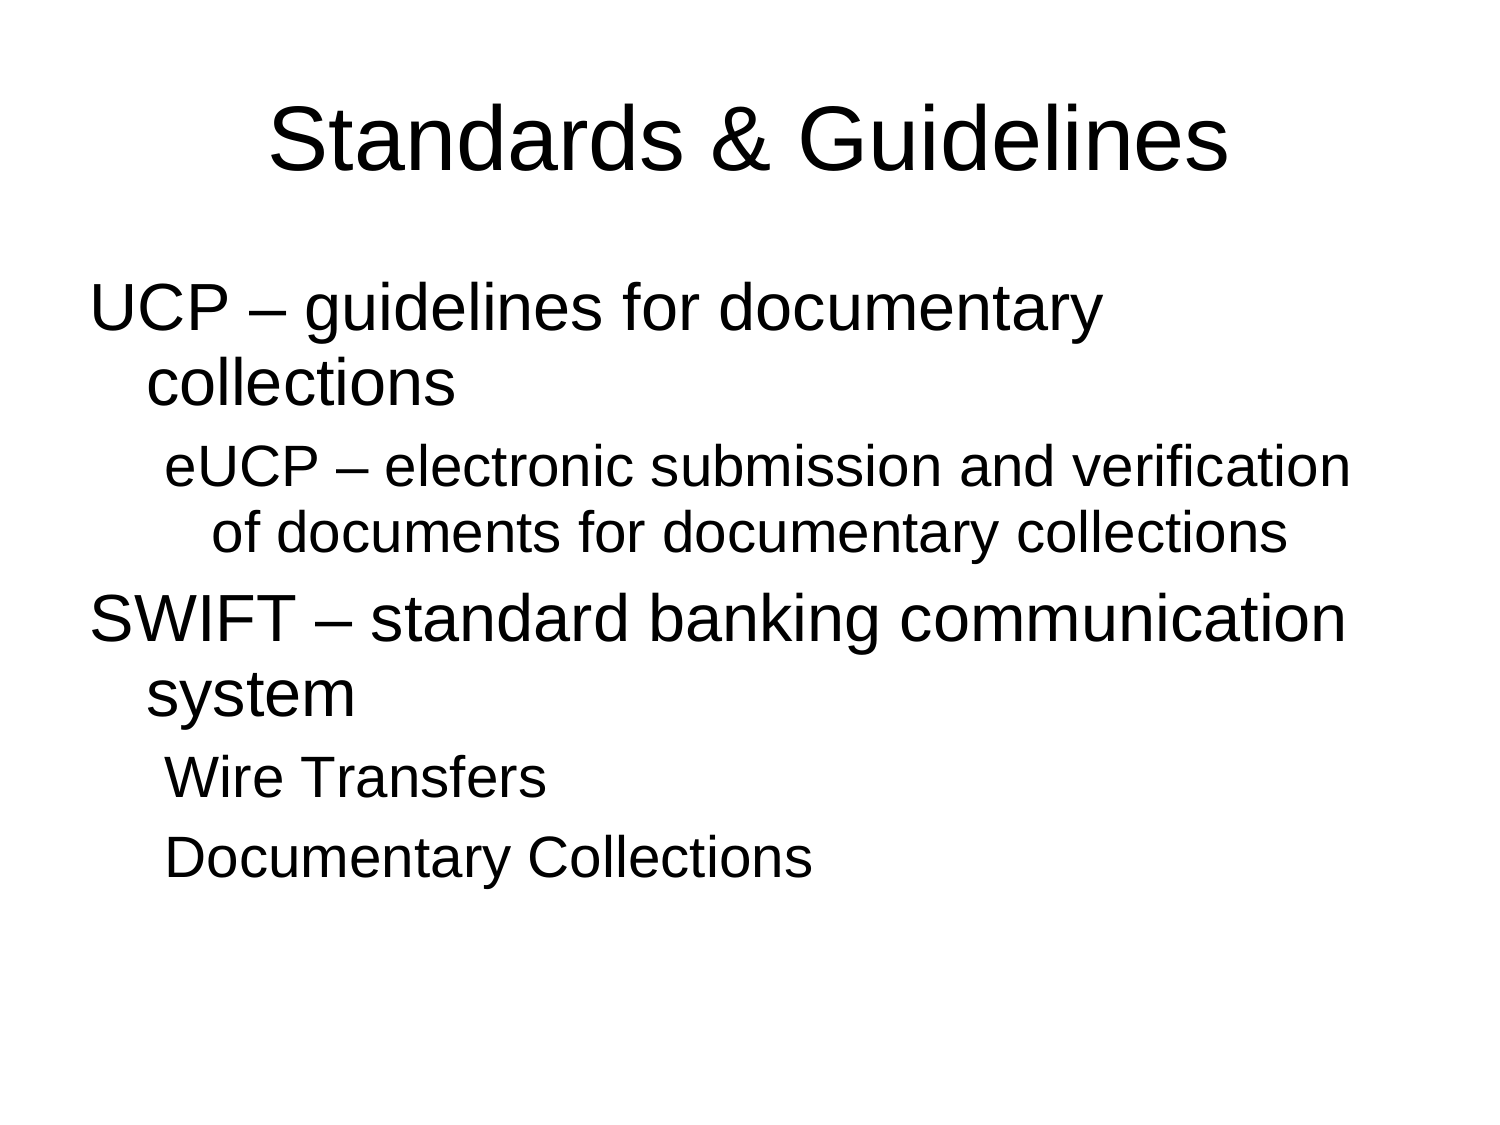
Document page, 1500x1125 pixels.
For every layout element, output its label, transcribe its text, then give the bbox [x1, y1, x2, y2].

list UCP – guidelines for documentary collections eUCP – electronic submission and verification of documents for documentary collections SWIFT – standard banking communication system Wire Transfers Documentary Collections [75, 262, 1426, 1023]
title Standards & Guidelines [75, 45, 1426, 233]
